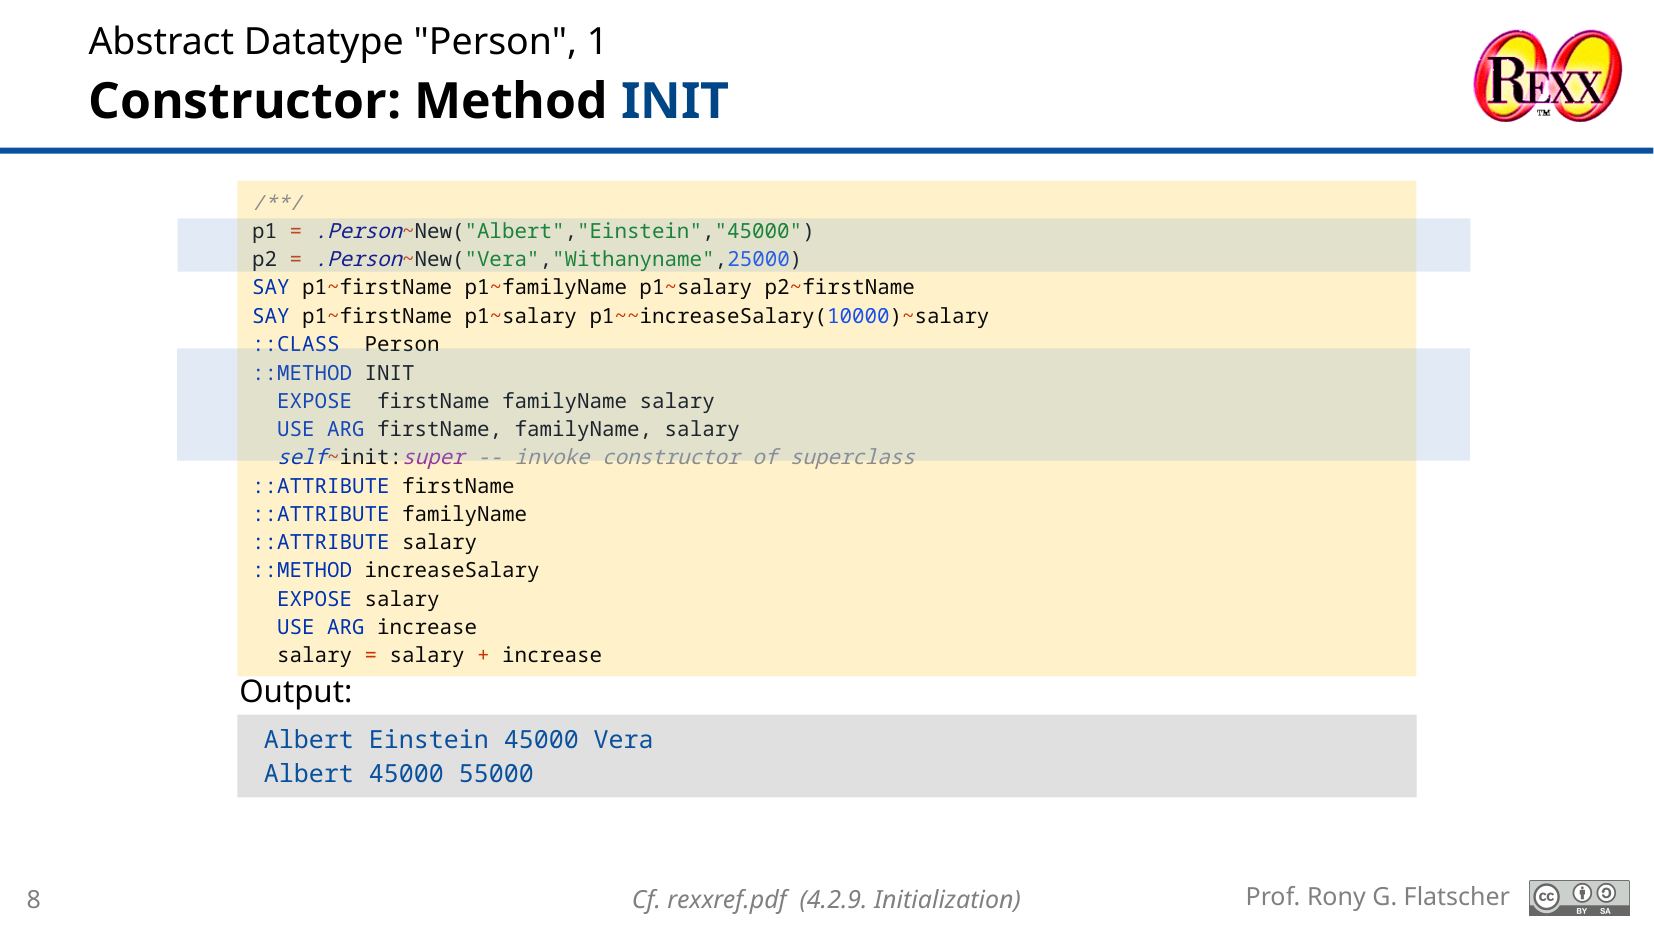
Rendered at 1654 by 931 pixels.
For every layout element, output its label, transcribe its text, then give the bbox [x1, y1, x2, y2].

text_box [177, 348, 1470, 461]
text_box /**/ p1 = .Person~New("Albert","Einstein","45000") p2 = .Person~New("Vera","Withanyname",25000) SAY p1~firstName p1~familyName p1~salary p2~firstName SAY p1~firstName p1~salary p1~~increaseSalary(10000)~salary ::CLASS Person ::METHOD INIT EXPOSE firstName familyName salary USE ARG firstName, familyName, salary self~init:super -- invoke constructor of superclass ::ATTRIBUTE firstName ::ATTRIBUTE familyName ::ATTRIBUTE salary ::METHOD increaseSalary EXPOSE salary USE ARG increase salary = salary + increase [237, 180, 1417, 218]
text_box [177, 218, 1471, 272]
text_box Albert Einstein 45000 Vera Albert 45000 55000 [237, 714, 1417, 795]
title Abstract Datatype "Person", 1 Constructor: Method INIT [29, 0, 1654, 148]
text_box /**/ p1 = .Person~New("Albert","Einstein","45000") p2 = .Person~New("Vera","Withanyname",25000) SAY p1~firstName p1~familyName p1~salary p2~firstName SAY p1~firstName p1~salary p1~~increaseSalary(10000)~salary ::CLASS Person ::METHOD INIT EXPOSE firstName familyName salary USE ARG firstName, familyName, salary self~init:super -- invoke constructor of superclass ::ATTRIBUTE firstName ::ATTRIBUTE familyName ::ATTRIBUTE salary ::METHOD increaseSalary EXPOSE salary USE ARG increase salary = salary + increase [237, 461, 1417, 655]
text_box Output: [224, 661, 390, 718]
text_box Cf. rexxref.pdf (4.2.9. Initialization) [0, 874, 1654, 922]
text_box /**/ p1 = .Person~New("Albert","Einstein","45000") p2 = .Person~New("Vera","Withanyname",25000) SAY p1~firstName p1~familyName p1~salary p2~firstName SAY p1~firstName p1~salary p1~~increaseSalary(10000)~salary ::CLASS Person ::METHOD INIT EXPOSE firstName familyName salary USE ARG firstName, familyName, salary self~init:super -- invoke constructor of superclass ::ATTRIBUTE firstName ::ATTRIBUTE familyName ::ATTRIBUTE salary ::METHOD increaseSalary EXPOSE salary USE ARG increase salary = salary + increase [237, 272, 1417, 348]
